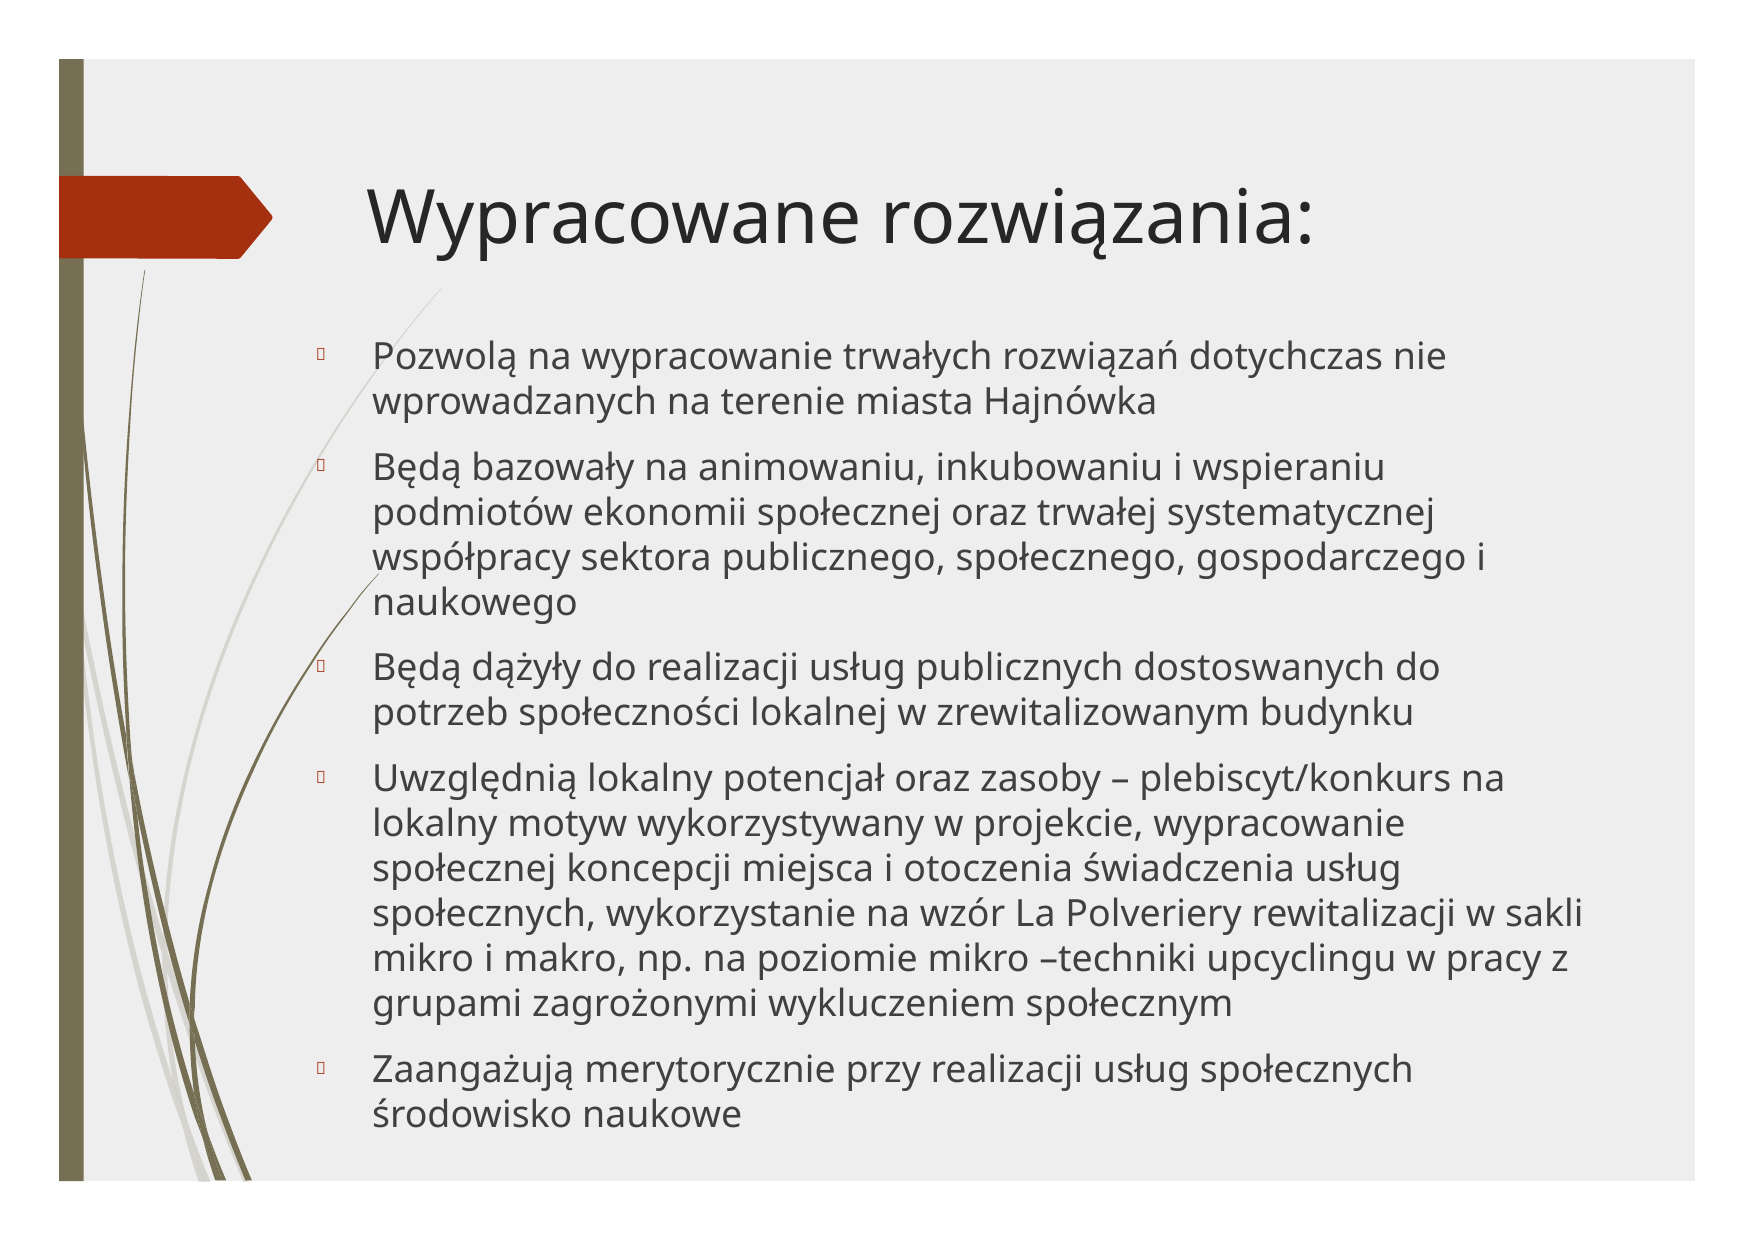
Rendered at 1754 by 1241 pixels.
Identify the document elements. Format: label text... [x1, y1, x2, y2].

title Wypracowane rozwiązania: [351, 161, 1603, 324]
list Pozwolą na wypracowanie trwałych rozwiązań dotychczas nie wprowadzanych na terenie miasta Hajnówka Będą bazowały na animowaniu, inkubowaniu i wspieraniu podmiotów ekonomii społecznej oraz trwałej systematycznej współpracy sektora publicznego, społecznego, gospodarczego i naukowego Będą dążyły do realizacji usług publicznych dostoswanych do potrzeb społeczności lokalnej w zrewitalizowanym budynku Uwzględnią lokalny potencjał oraz zasoby – plebiscyt/konkurs na lokalny motyw wykorzystywany w projekcie, wypracowanie społecznej koncepcji miejsca i otoczenia świadczenia usług społecznych, wykorzystanie na wzór La Polveriery rewitalizacji w sakli mikro i makro, np. na poziomie mikro –techniki upcyclingu w pracy z grupami zagrożonymi wykluczeniem społecznym Zaangażują merytorycznie przy realizacji usług społecznych środowisko naukowe [301, 324, 1603, 1089]
